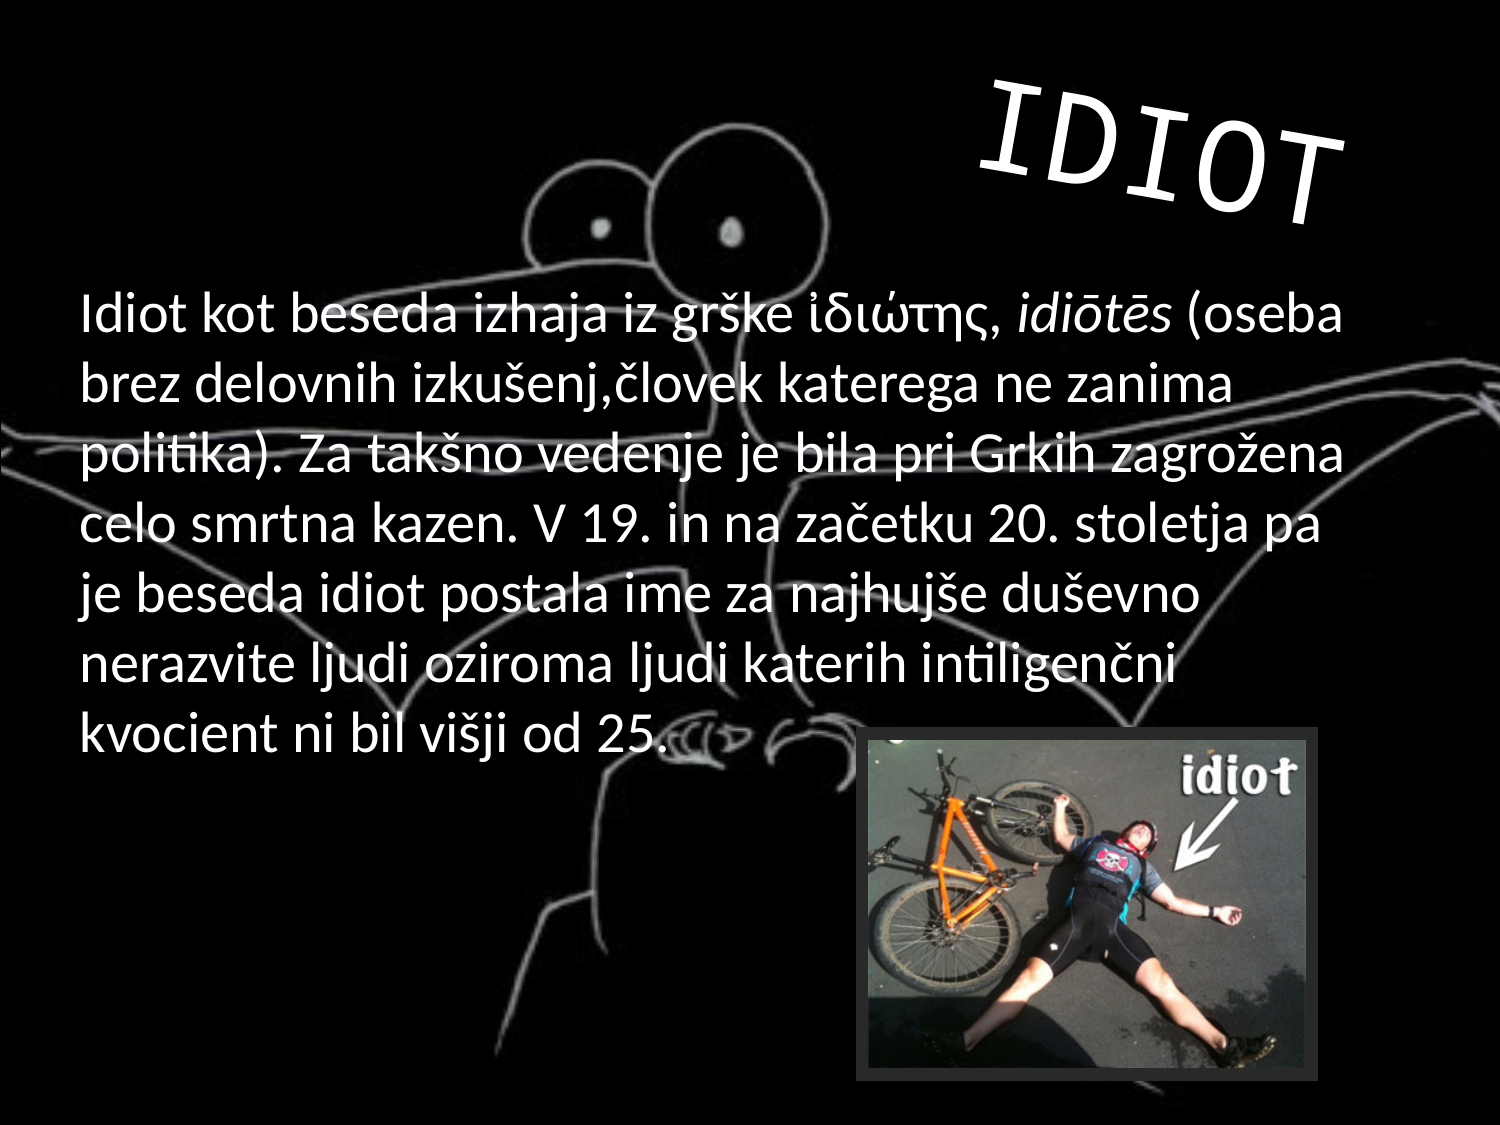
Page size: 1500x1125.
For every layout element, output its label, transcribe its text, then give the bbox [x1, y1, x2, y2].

text_box IDIOT [858, 17, 1461, 281]
text_box Idiot kot beseda izhaja iz grške ἰδιώτης, idiōtēs (oseba brez delovnih izkušenj,človek katerega ne zanima politika). Za takšno vedenje je bila pri Grkih zagrožena celo smrtna kazen. V 19. in na začetku 20. stoletja pa je beseda idiot postala ime za najhujše duševno nerazvite ljudi oziroma ljudi katerih intiligenčni kvocient ni bil višji od 25. [64, 267, 1365, 772]
picture [0, 0, 1500, 1125]
